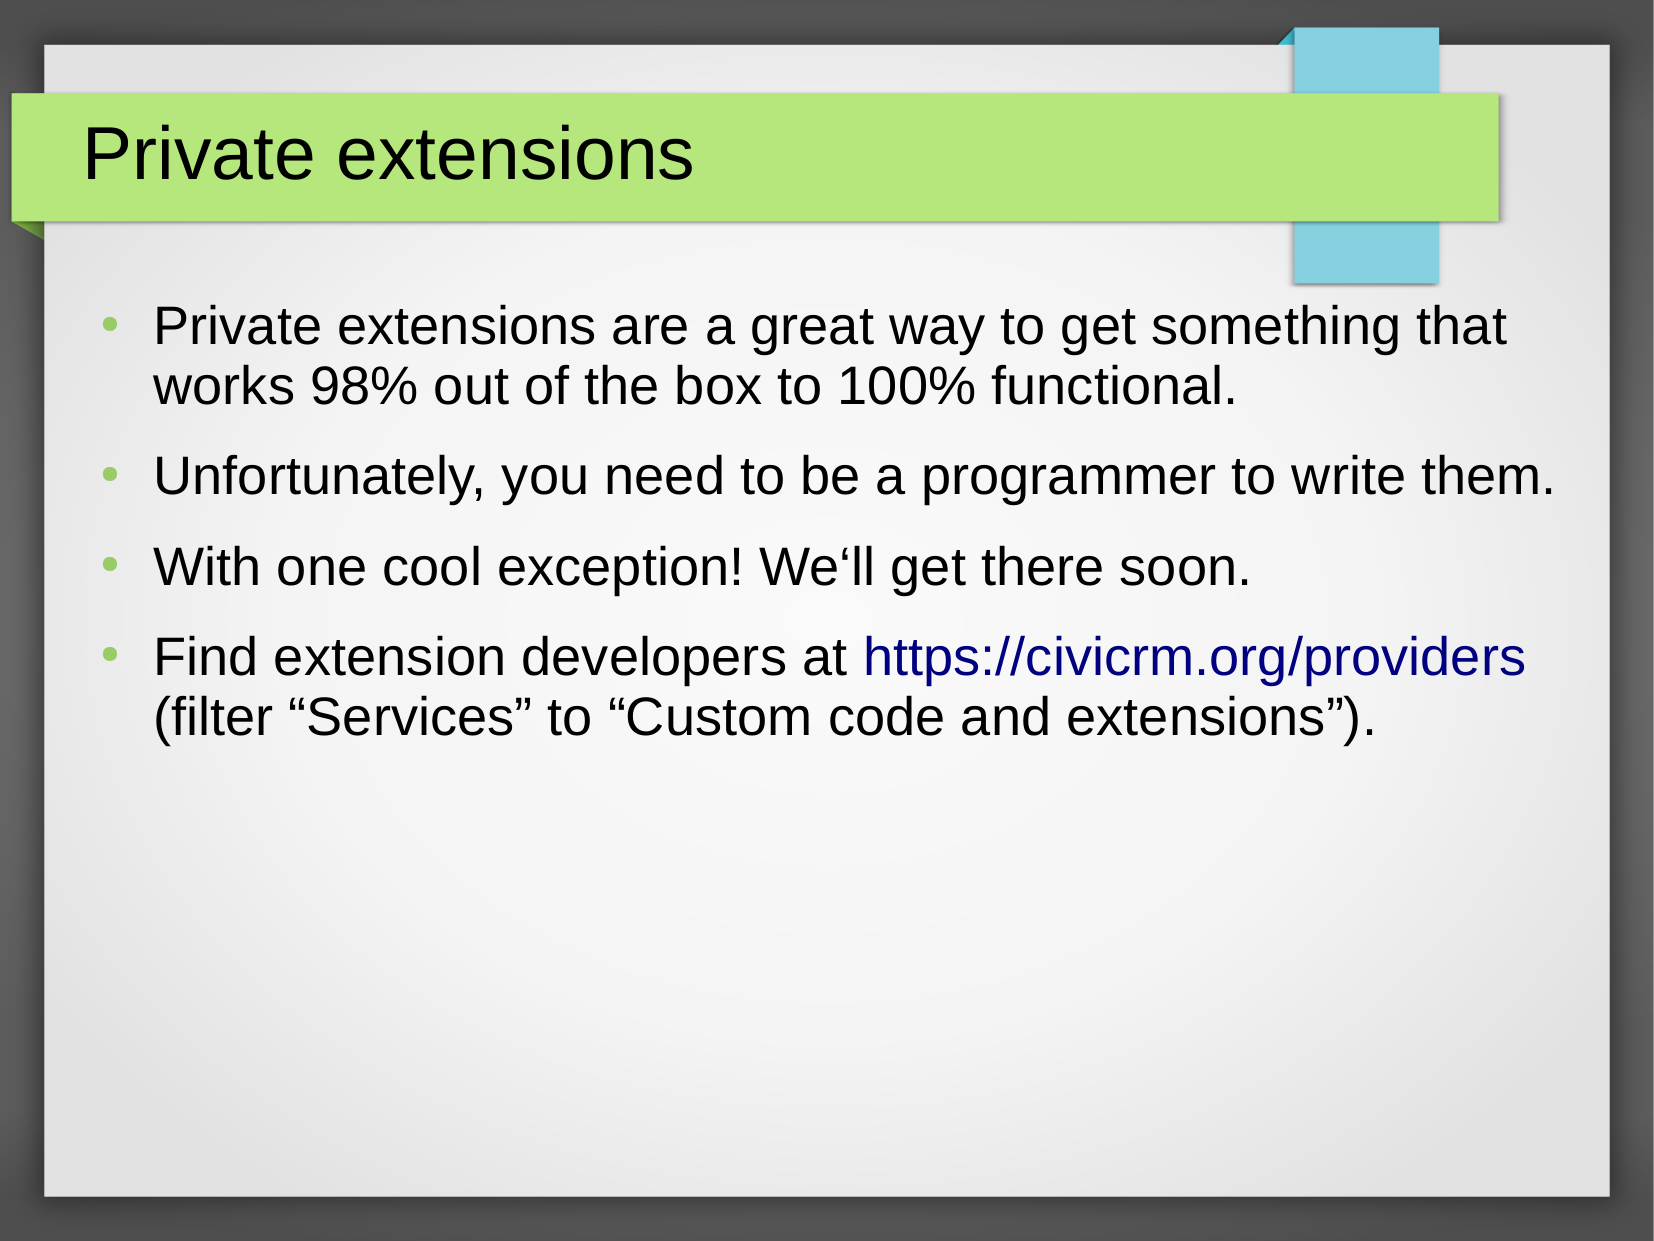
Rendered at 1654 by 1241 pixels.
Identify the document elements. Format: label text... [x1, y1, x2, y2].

picture [0, 0, 1654, 1241]
title Private extensions [82, 94, 1264, 213]
list Private extensions are a great way to get something that works 98% out of the box to 100% functional. Unfortunately, you need to be a programmer to write them. With one cool exception! We‘ll get there soon. Find extension developers at https://civicrm.org/providers (filter “Services” to “Custom code and extensions”). [82, 295, 1571, 1015]
